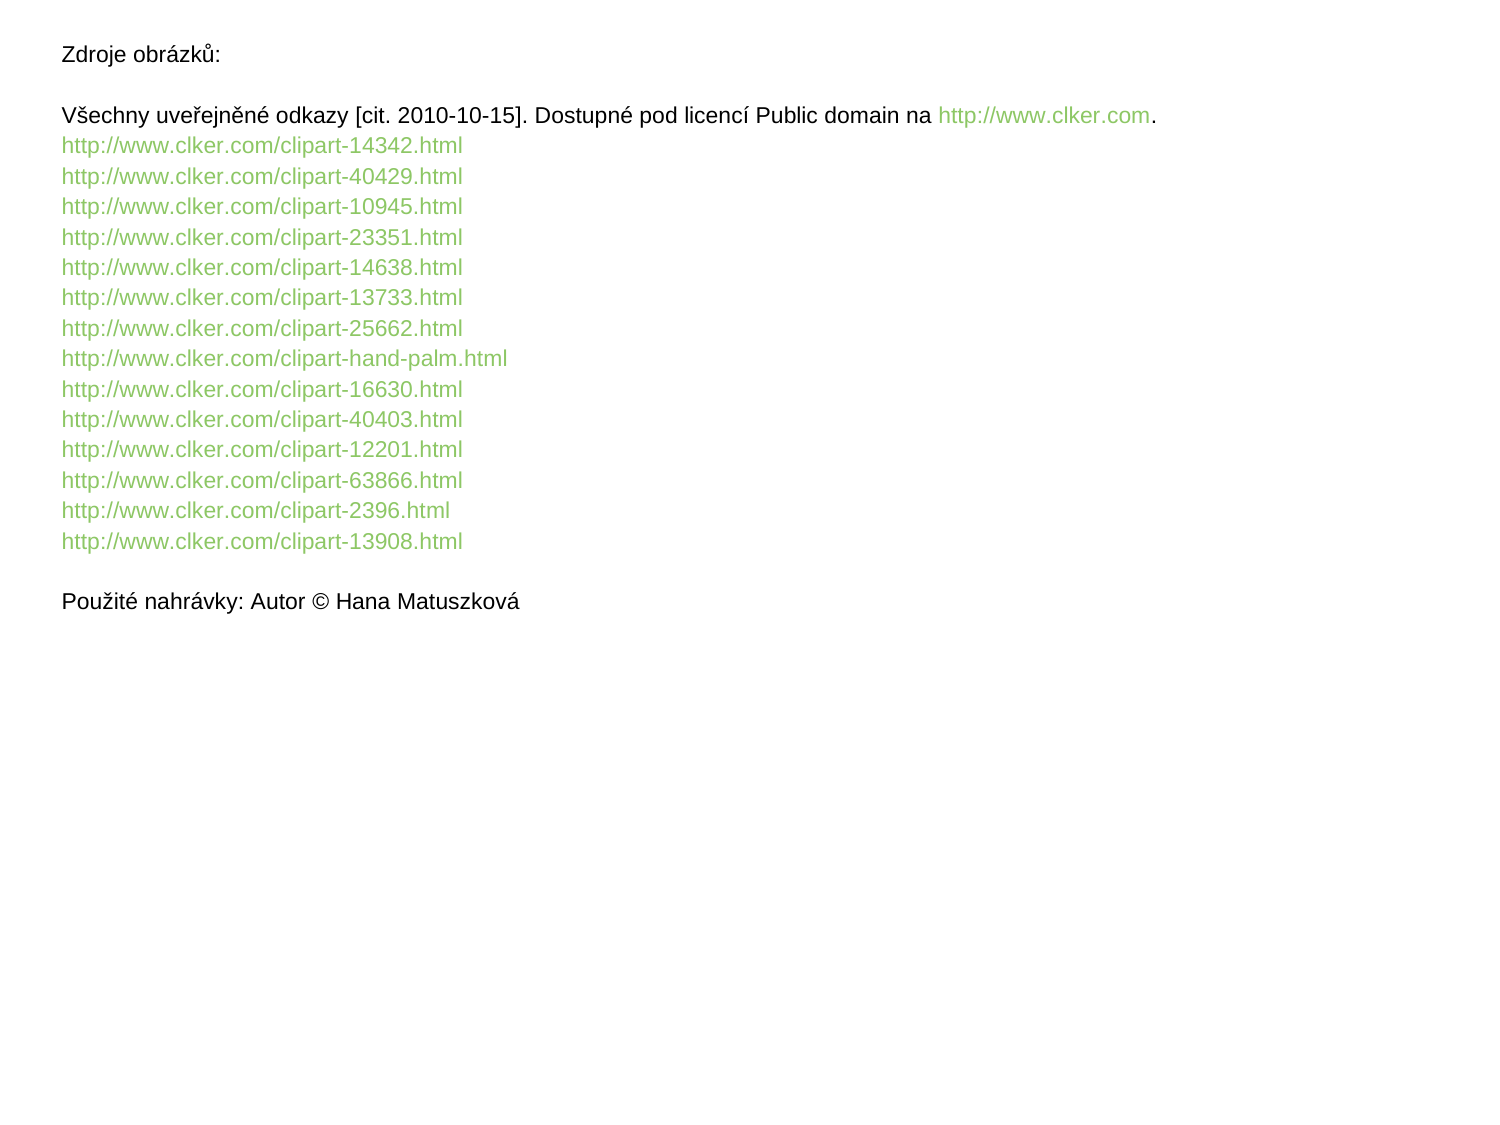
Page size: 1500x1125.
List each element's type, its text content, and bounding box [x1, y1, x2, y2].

text_box Zdroje obrázků: Všechny uveřejněné odkazy [cit. 2010-10-15]. Dostupné pod licencí Public domain na http://www.clker.com. http://www.clker.com/clipart-14342.html http://www.clker.com/clipart-40429.html http://www.clker.com/clipart-10945.html http://www.clker.com/clipart-23351.html http://www.clker.com/clipart-14638.html http://www.clker.com/clipart-13733.html http://www.clker.com/clipart-25662.html http://www.clker.com/clipart-hand-palm.html http://www.clker.com/clipart-16630.html http://www.clker.com/clipart-40403.html http://www.clker.com/clipart-12201.html http://www.clker.com/clipart-63866.html http://www.clker.com/clipart-2396.html http://www.clker.com/clipart-13908.html Použité nahrávky: Autor © Hana Matuszková [46, 35, 1465, 1102]
